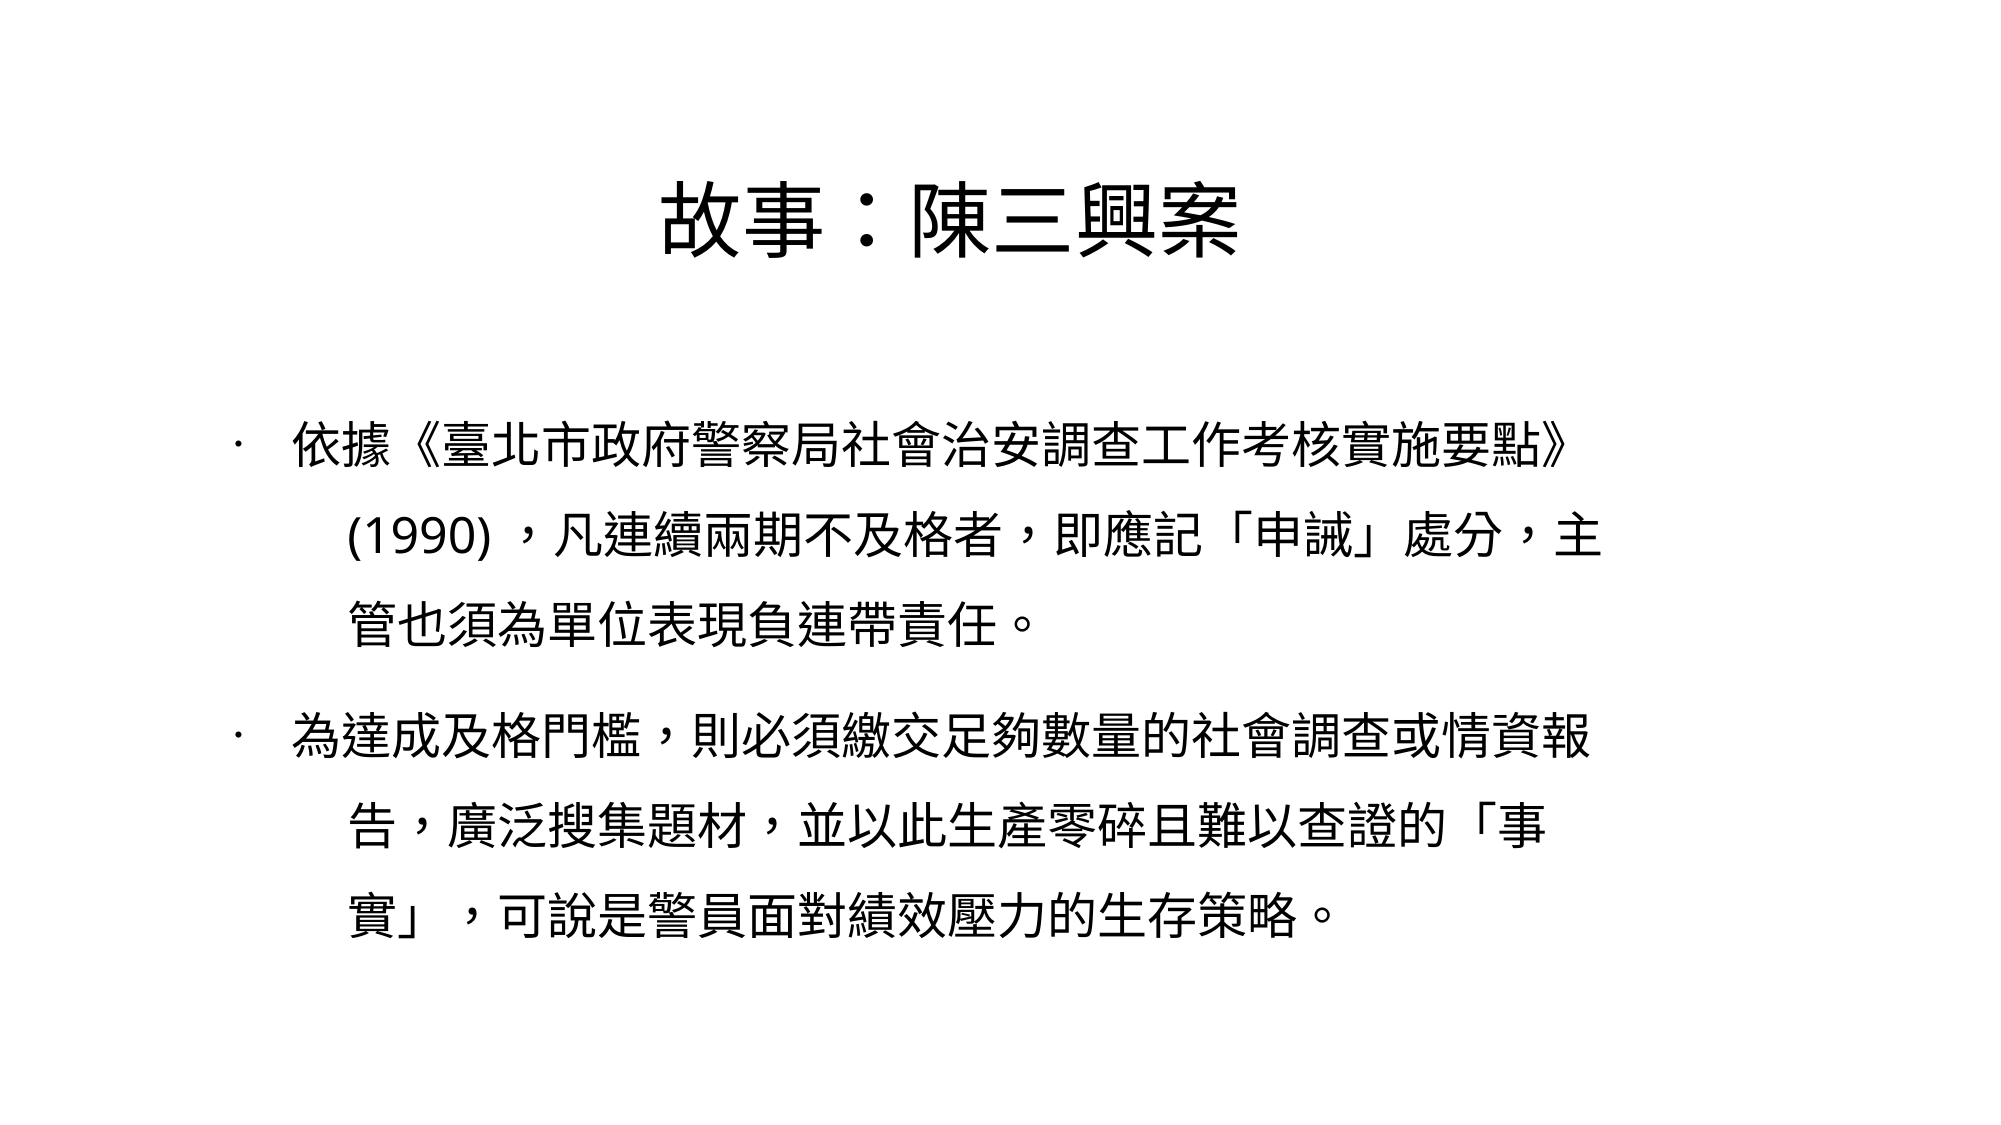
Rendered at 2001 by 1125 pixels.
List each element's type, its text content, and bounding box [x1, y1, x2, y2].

title 故事：陳三興案 [643, 172, 2000, 271]
list 依據《臺北市政府警察局社會治安調查工作考核實施要點》(1990)，凡連續兩期不及格者，即應記「申誡」處分，主管也須為單位表現負連帶責任。 為達成及格門檻，則必須繳交足夠數量的社會調查或情資報告，廣泛搜集題材，並以此生產零碎且難以查證的「事實」，可說是警員面對績效壓力的生存策略。 [182, 251, 1637, 1077]
